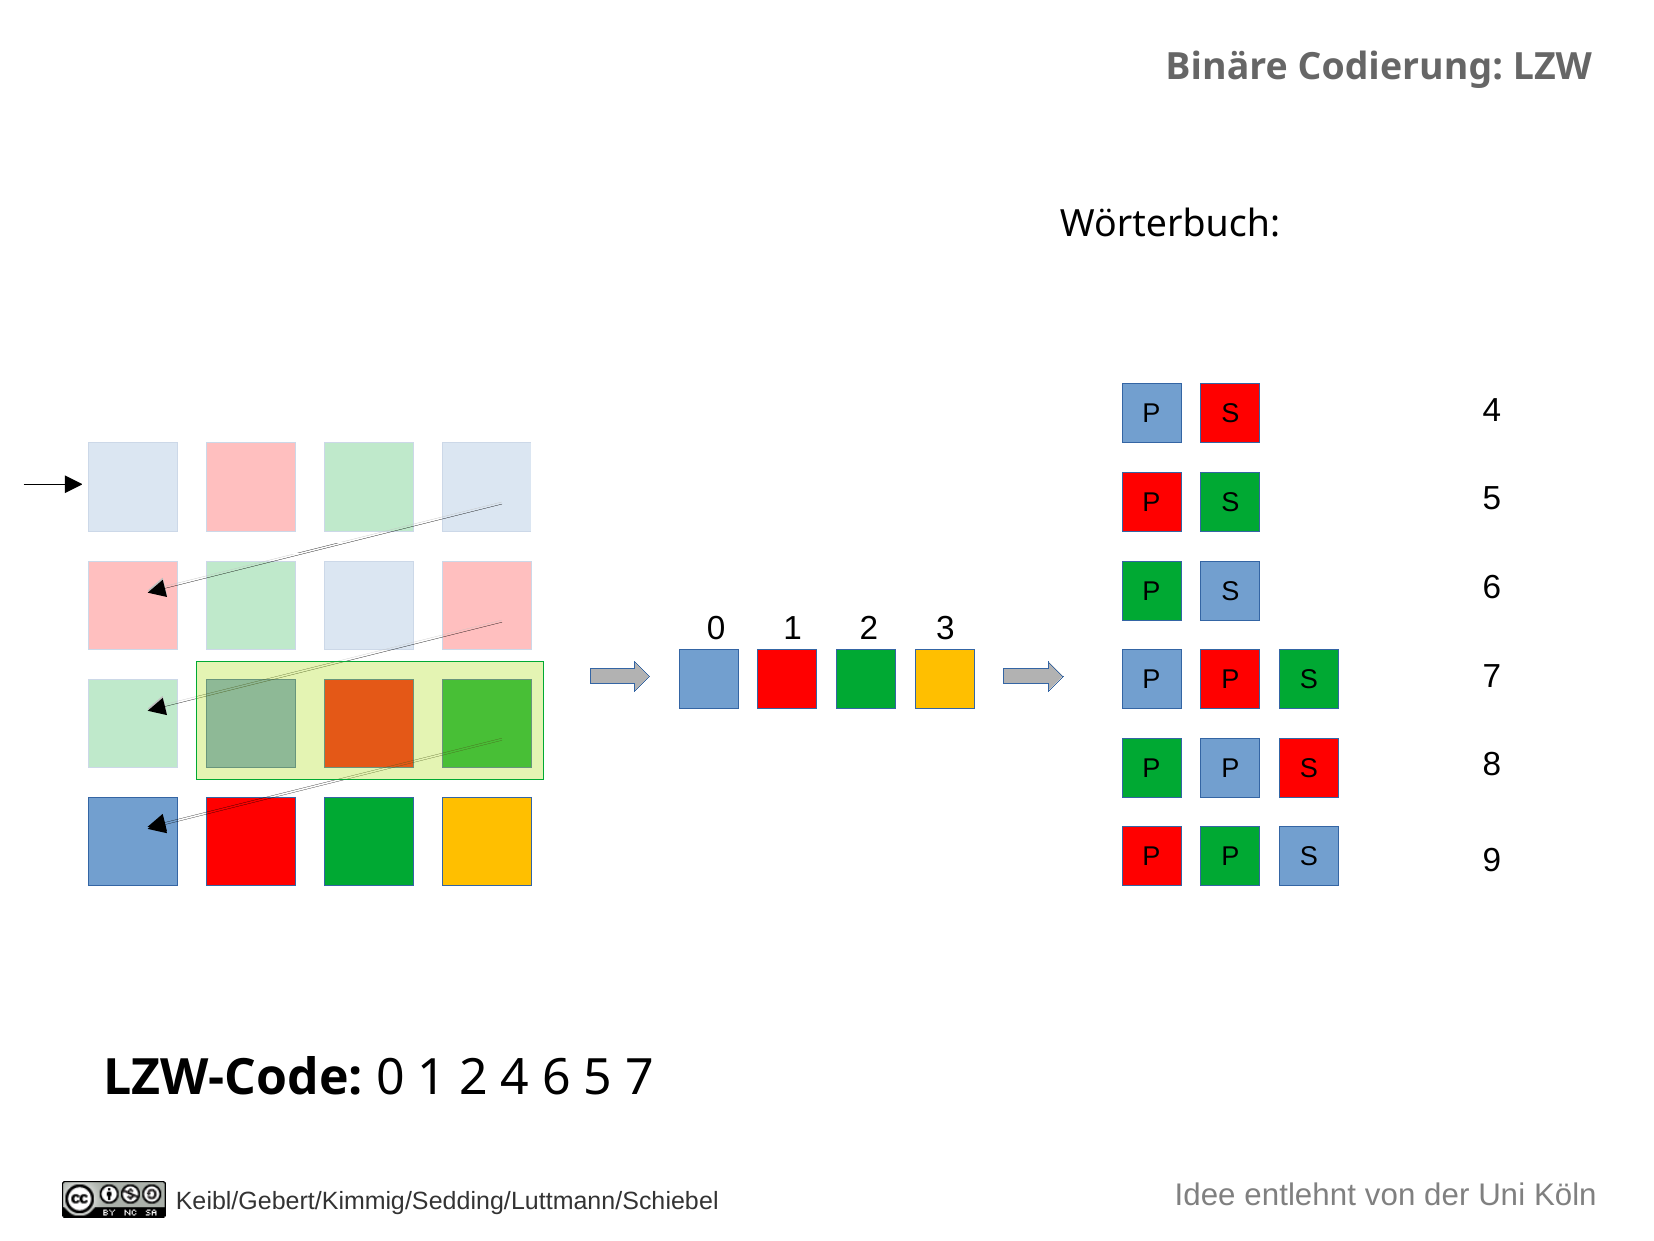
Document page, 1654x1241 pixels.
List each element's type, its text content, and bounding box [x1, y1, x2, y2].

text_box Idee entlehnt von der Uni Köln [1145, 1169, 1613, 1219]
text_box [206, 797, 262, 811]
text_box P [1122, 826, 1182, 886]
text_box 4 [1467, 383, 1506, 436]
picture [62, 1181, 166, 1218]
text_box [442, 797, 532, 886]
text_box [915, 649, 975, 709]
text_box P [1200, 826, 1260, 886]
text_box P [1200, 738, 1260, 798]
text_box P [1122, 472, 1182, 532]
text_box 2 [844, 602, 884, 655]
text_box [1003, 661, 1064, 692]
text_box S [1200, 561, 1260, 621]
text_box P [1200, 649, 1260, 709]
text_box [679, 649, 739, 709]
text_box [324, 797, 414, 886]
text_box 9 [1467, 833, 1506, 886]
text_box [836, 649, 896, 709]
text_box 0 [692, 602, 731, 655]
text_box 5 [1467, 472, 1506, 525]
text_box [206, 797, 296, 886]
text_box [82, 434, 532, 543]
text_box S [1200, 472, 1260, 532]
text_box [590, 661, 650, 692]
text_box 1 [768, 602, 807, 655]
text_box LZW-Code: 0 1 2 4 6 5 7 [88, 1033, 1565, 1105]
text_box S [1200, 383, 1260, 443]
text_box 7 [1467, 649, 1506, 702]
text_box 8 [1467, 738, 1506, 791]
text_box Binäre Codierung: LZW [1150, 31, 1610, 83]
text_box [71, 553, 554, 780]
text_box [88, 797, 178, 886]
text_box Wörterbuch: [1045, 189, 1548, 246]
text_box S [1279, 738, 1339, 798]
text_box P [1122, 649, 1182, 709]
text_box P [1122, 738, 1182, 798]
text_box P [1122, 561, 1182, 621]
text_box [757, 649, 817, 709]
text_box 3 [921, 602, 960, 655]
text_box 6 [1467, 561, 1506, 613]
text_box S [1279, 826, 1339, 886]
text_box S [1279, 649, 1339, 709]
text_box P [1122, 383, 1182, 443]
